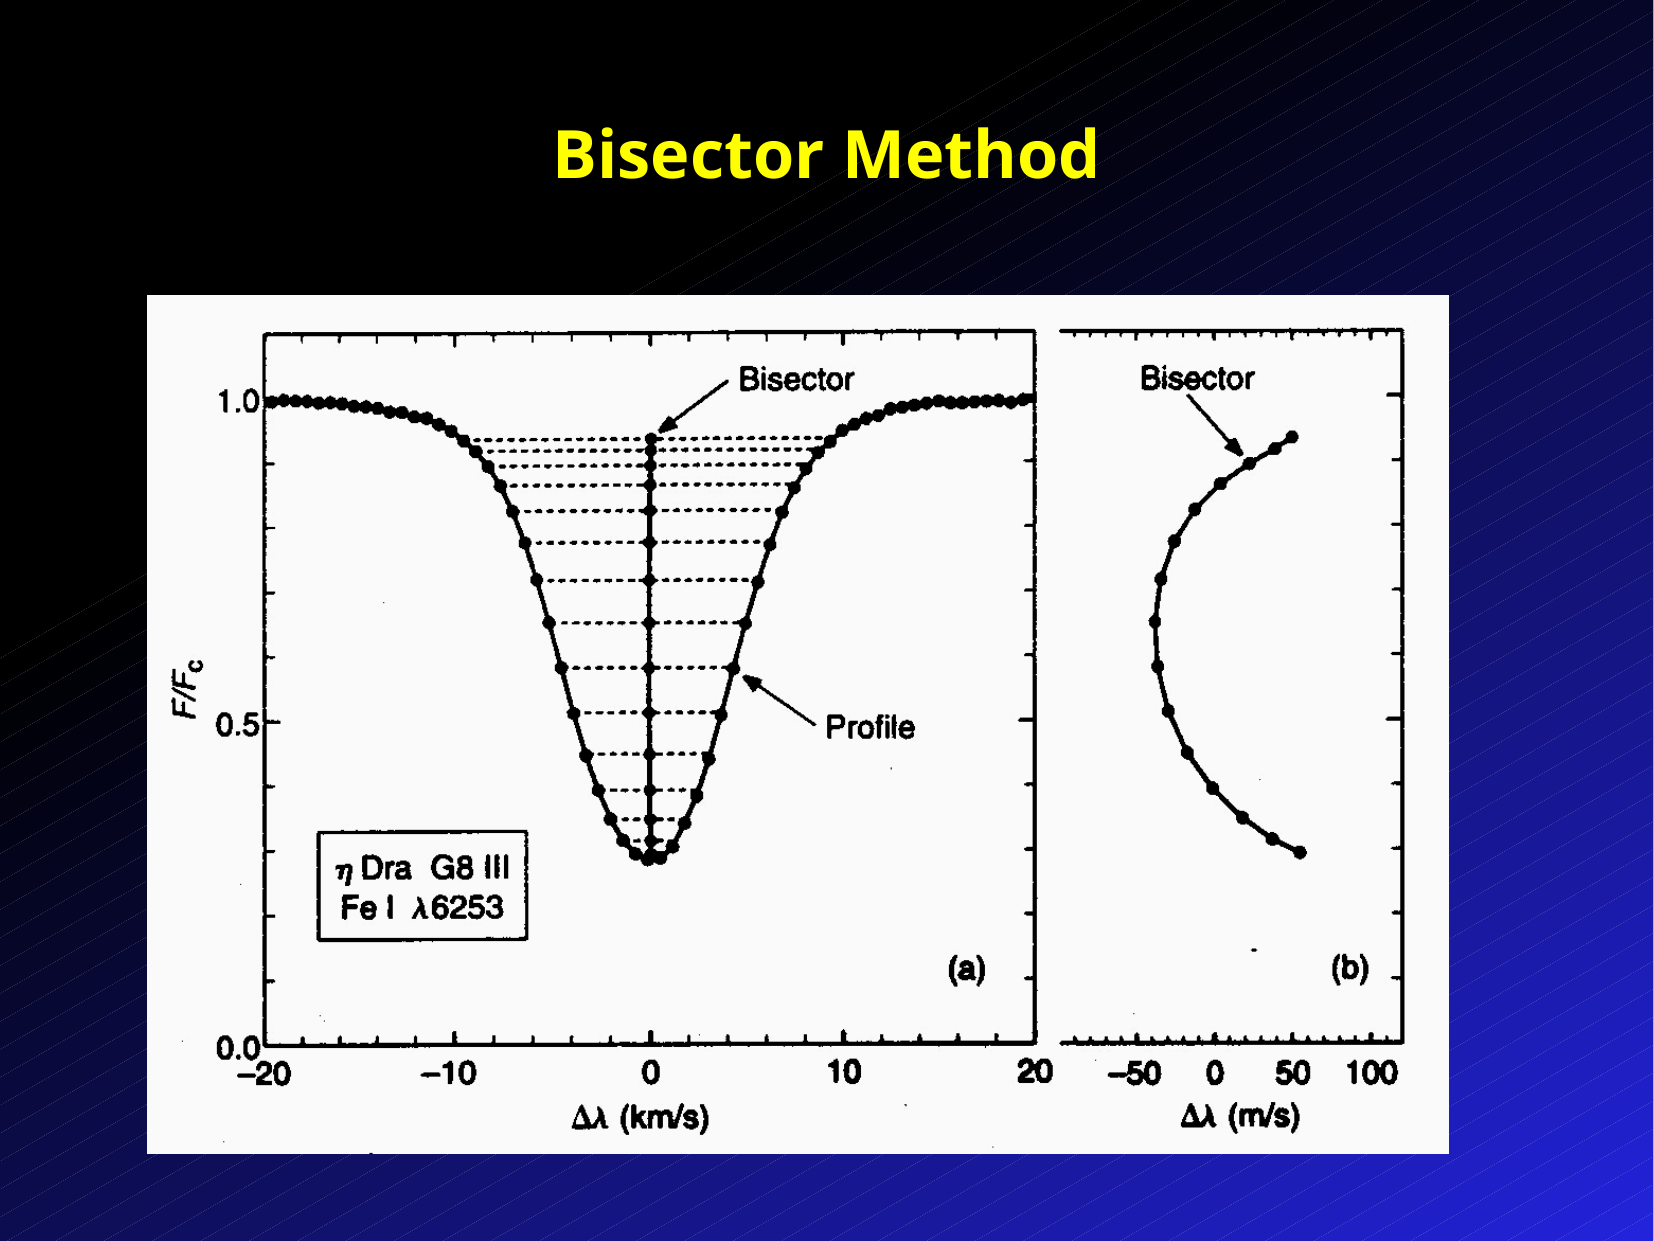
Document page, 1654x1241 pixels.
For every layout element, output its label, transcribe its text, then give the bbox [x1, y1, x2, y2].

picture [147, 295, 1449, 1154]
title Bisector Method [82, 56, 1571, 250]
